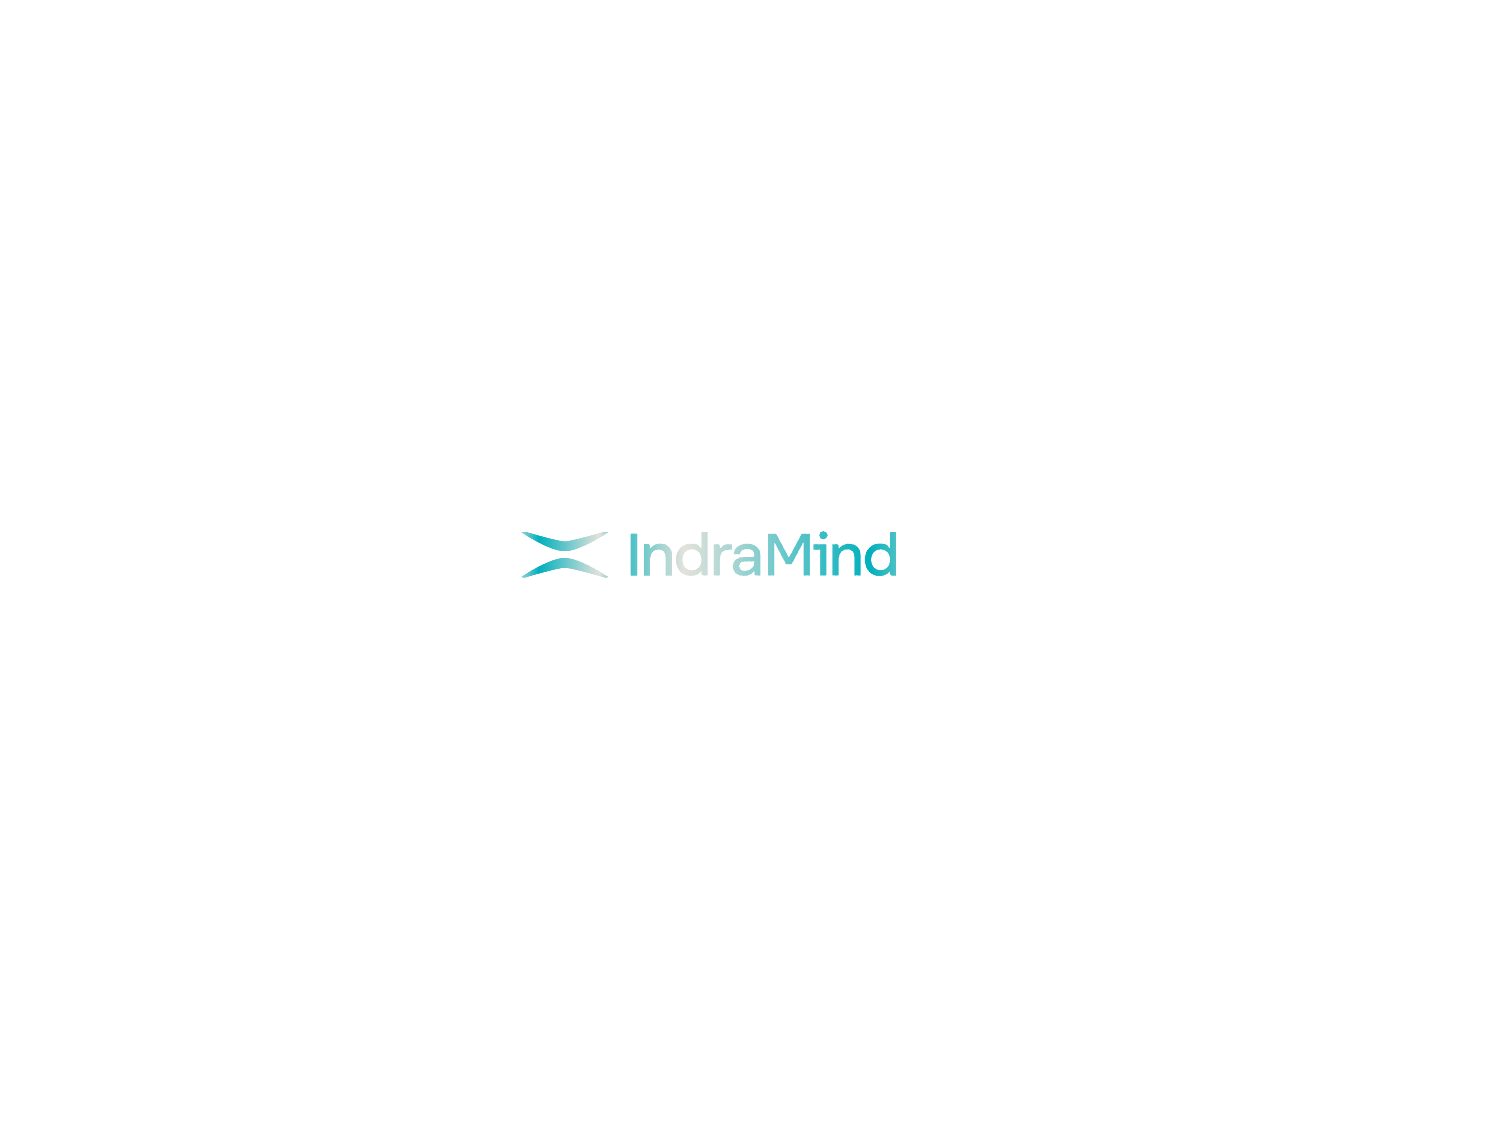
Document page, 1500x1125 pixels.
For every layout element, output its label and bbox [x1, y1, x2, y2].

picture [521, 531, 897, 578]
